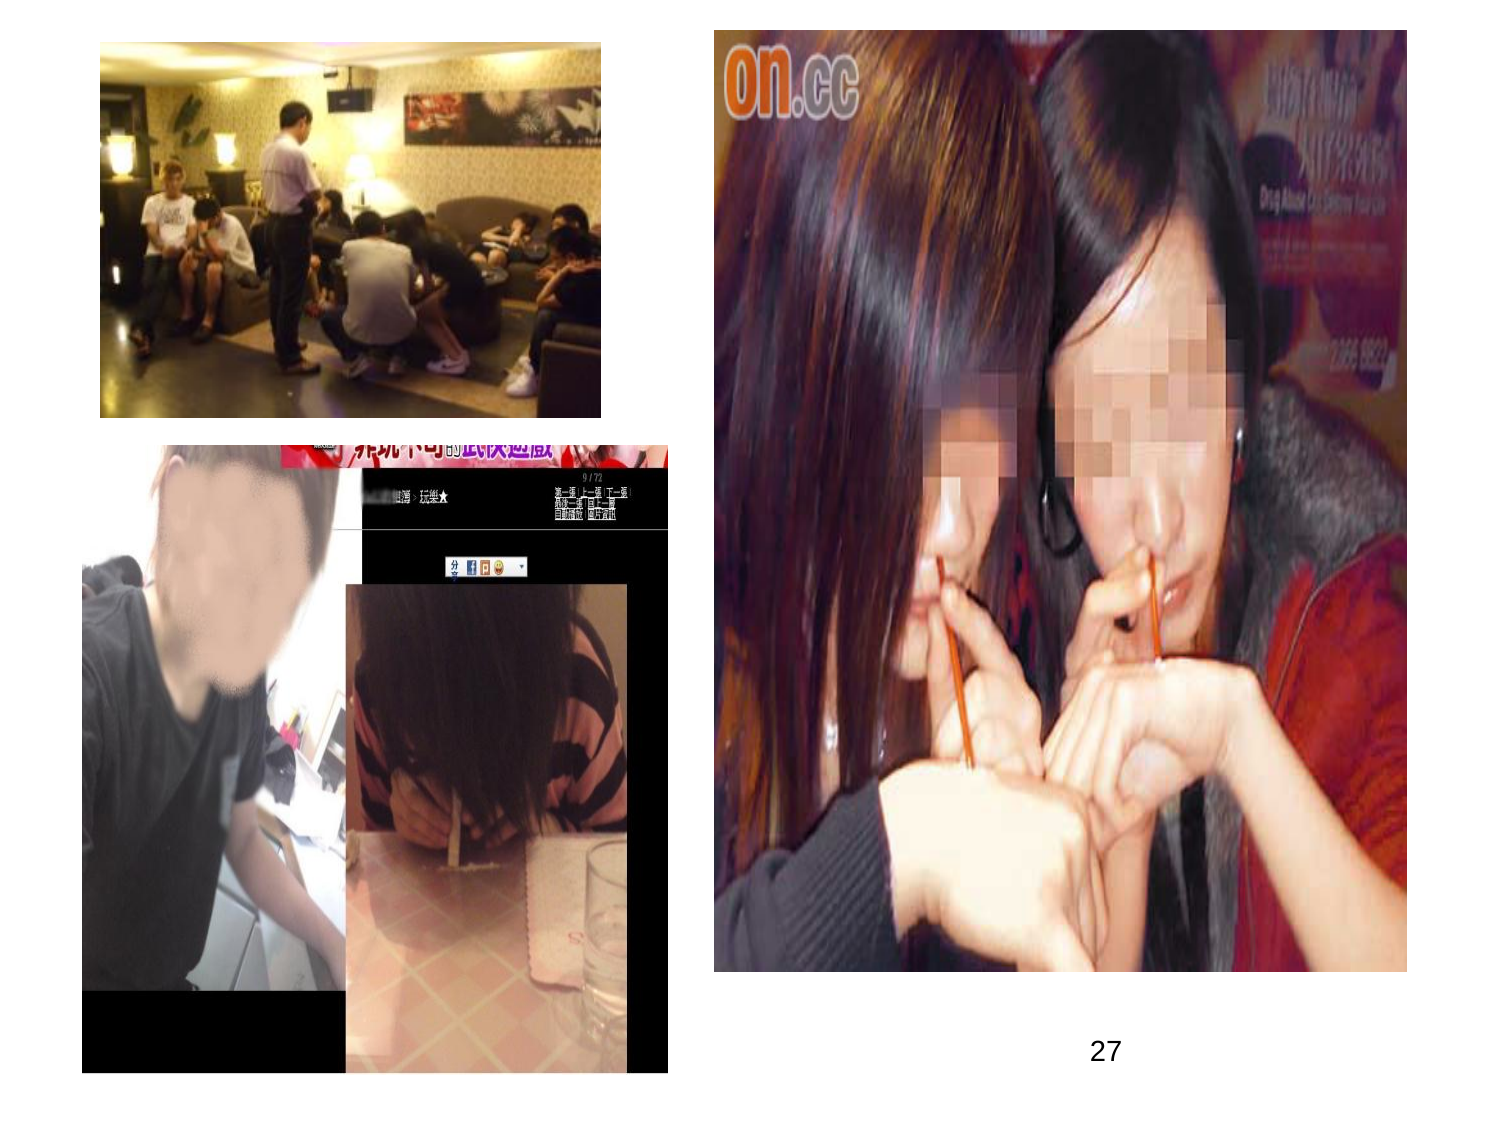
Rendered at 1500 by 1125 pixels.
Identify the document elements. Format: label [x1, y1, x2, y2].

picture [714, 31, 1407, 972]
picture [82, 445, 668, 1076]
text_box [1074, 1024, 1426, 1103]
picture [100, 42, 601, 418]
